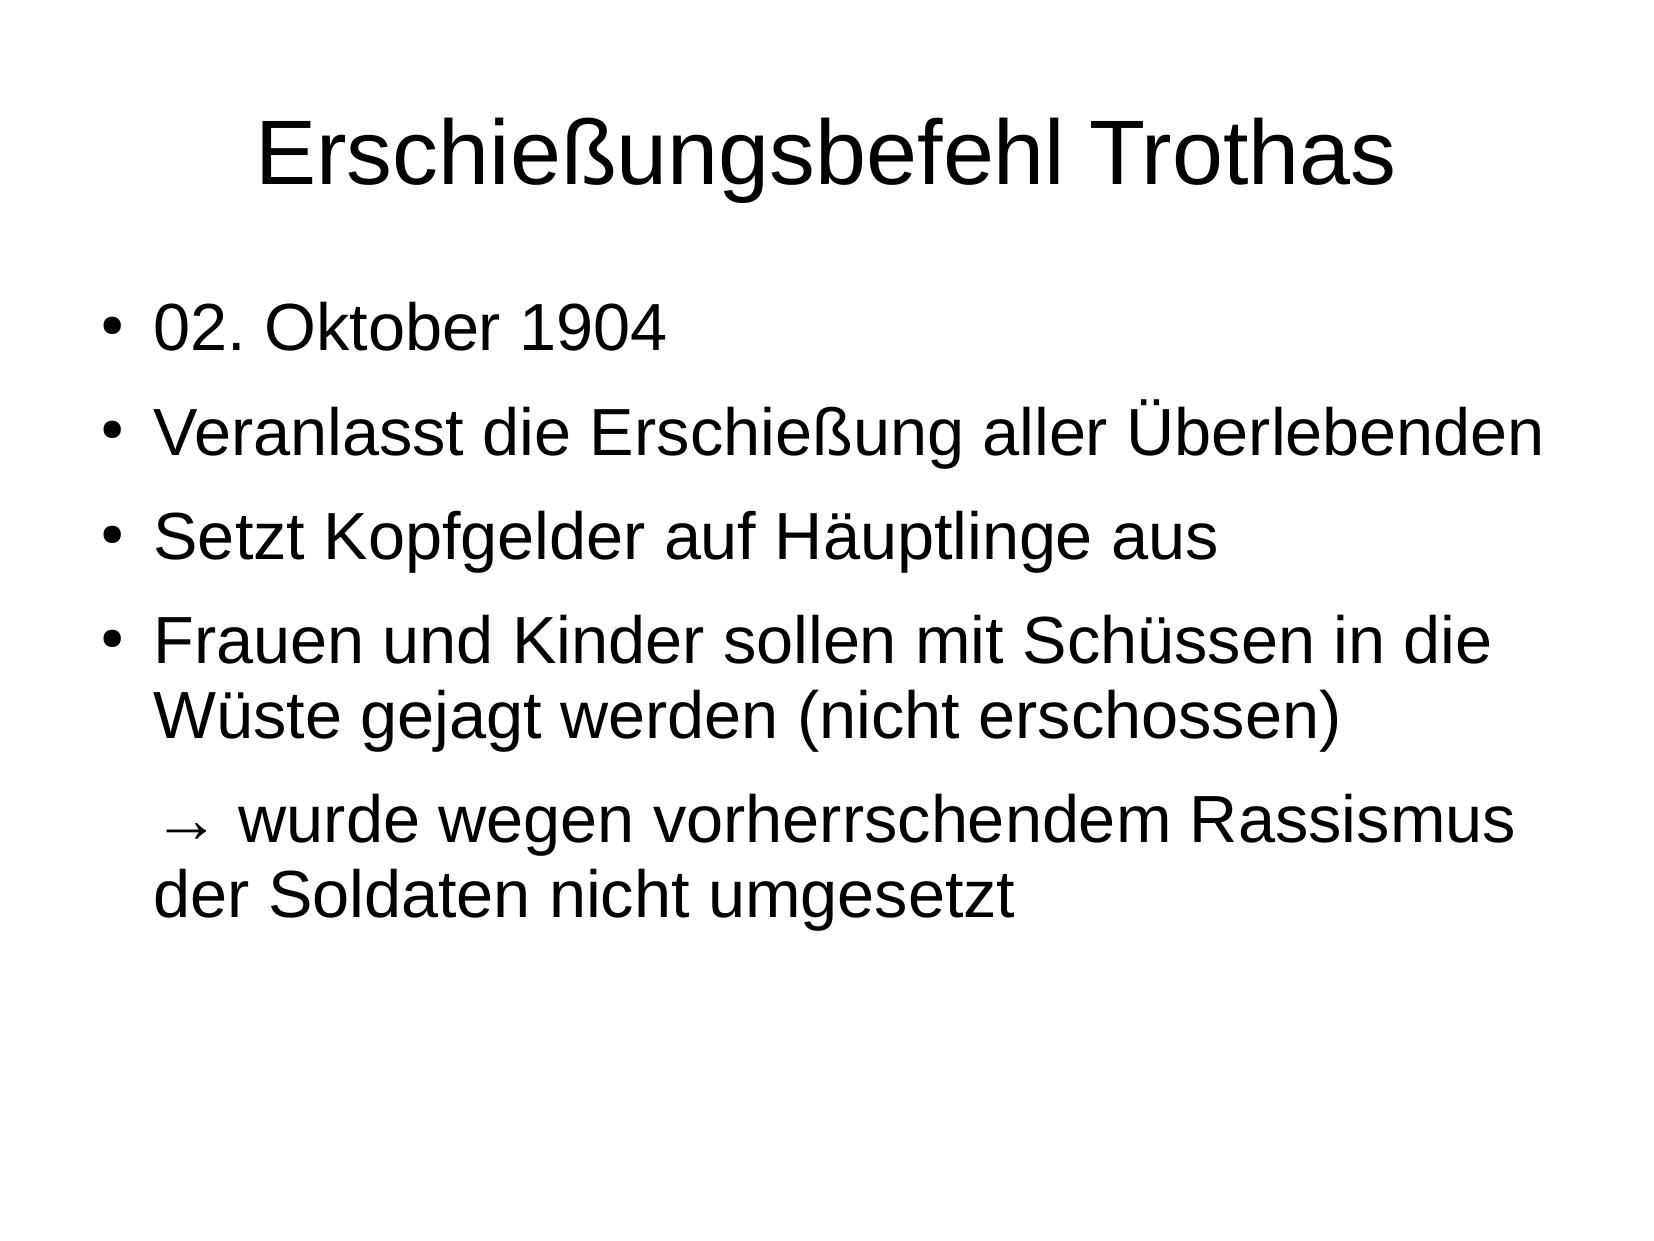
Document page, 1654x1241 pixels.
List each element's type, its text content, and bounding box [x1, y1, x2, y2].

list 02. Oktober 1904 Veranlasst die Erschießung aller Überlebenden Setzt Kopfgelder auf Häuptlinge aus Frauen und Kinder sollen mit Schüssen in die Wüste gejagt werden (nicht erschossen) → wurde wegen vorherrschendem Rassismus der Soldaten nicht umgesetzt [82, 290, 1571, 1109]
title Erschießungsbefehl Trothas [82, 49, 1571, 257]
